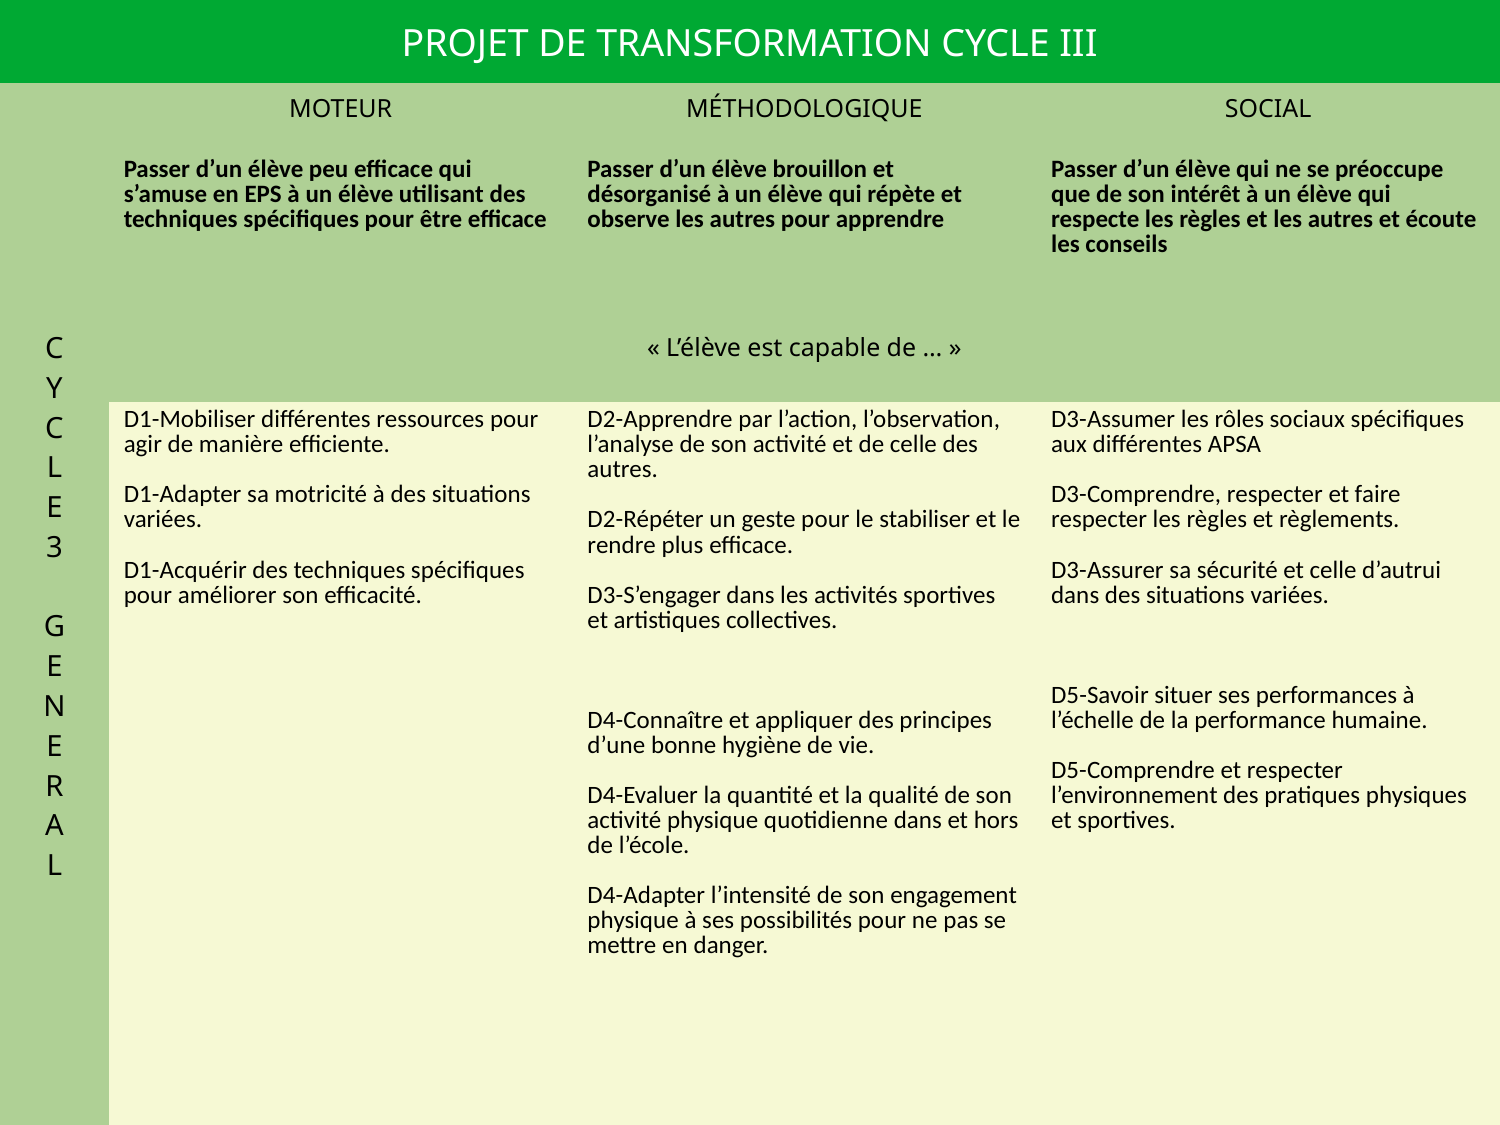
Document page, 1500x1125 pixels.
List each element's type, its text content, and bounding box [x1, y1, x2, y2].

table_cell D2-Apprendre par l’action, l’observation, l’analyse de son activité et de celle des autres. D2-Répéter un geste pour le stabiliser et le rendre plus efficace. D3-S’engager dans les activités sportives et artistiques collectives. D4-Connaître et appliquer des principes d’une bonne hygiène de vie. D4-Evaluer la quantité et la qualité de son activité physique quotidienne dans et hors de l’école. D4-Adapter l’intensité de son engagement physique à ses possibilités pour ne pas se mettre en danger. [573, 402, 1036, 1125]
table_cell C Y C L E 3 G E N E R A L [0, 83, 109, 1125]
table_cell « L’élève est capable de … » [109, 291, 1500, 402]
table_cell MÉTHODOLOGIQUE Passer d’un élève brouillon et désorganisé à un élève qui répète et observe les autres pour apprendre [573, 83, 1036, 291]
table_cell D3-Assumer les rôles sociaux spécifiques aux différentes APSA D3-Comprendre, respecter et faire respecter les règles et règlements. D3-Assurer sa sécurité et celle d’autrui dans des situations variées. D5-Savoir situer ses performances à l’échelle de la performance humaine. D5-Comprendre et respecter l’environnement des pratiques physiques et sportives. [1036, 402, 1500, 1125]
table_cell MOTEUR Passer d’un élève peu efficace qui s’amuse en EPS à un élève utilisant des techniques spécifiques pour être efficace [109, 83, 573, 291]
table_cell D1-Mobiliser différentes ressources pour agir de manière efficiente. D1-Adapter sa motricité à des situations variées. D1-Acquérir des techniques spécifiques pour améliorer son efficacité. [109, 402, 573, 1125]
table_cell SOCIAL Passer d’un élève qui ne se préoccupe que de son intérêt à un élève qui respecte les règles et les autres et écoute les conseils [1036, 83, 1500, 291]
table_header PROJET DE TRANSFORMATION CYCLE III [0, 0, 1500, 83]
